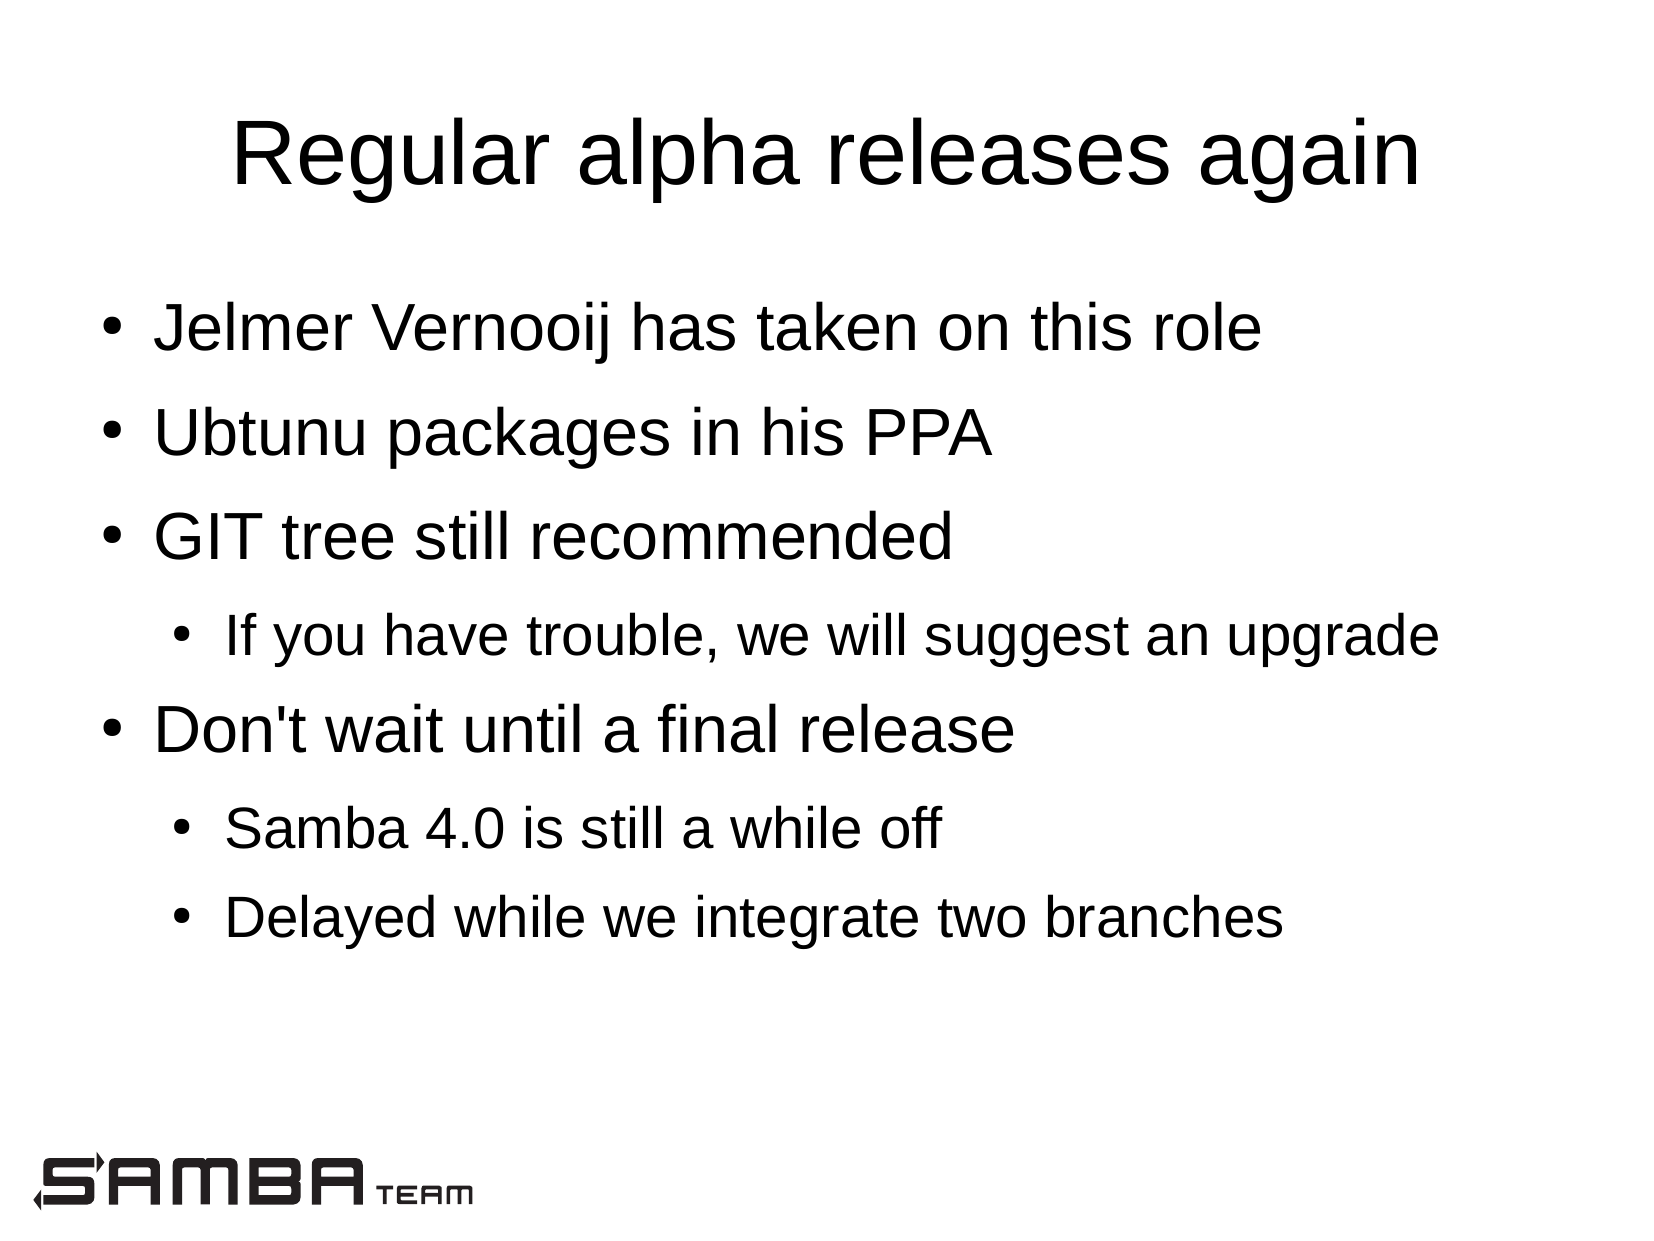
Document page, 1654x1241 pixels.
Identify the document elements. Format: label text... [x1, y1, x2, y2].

title Regular alpha releases again [82, 49, 1571, 257]
list Jelmer Vernooij has taken on this role Ubtunu packages in his PPA GIT tree still recommended If you have trouble, we will suggest an upgrade Don't wait until a final release Samba 4.0 is still a while off Delayed while we integrate two branches [82, 290, 1571, 1109]
